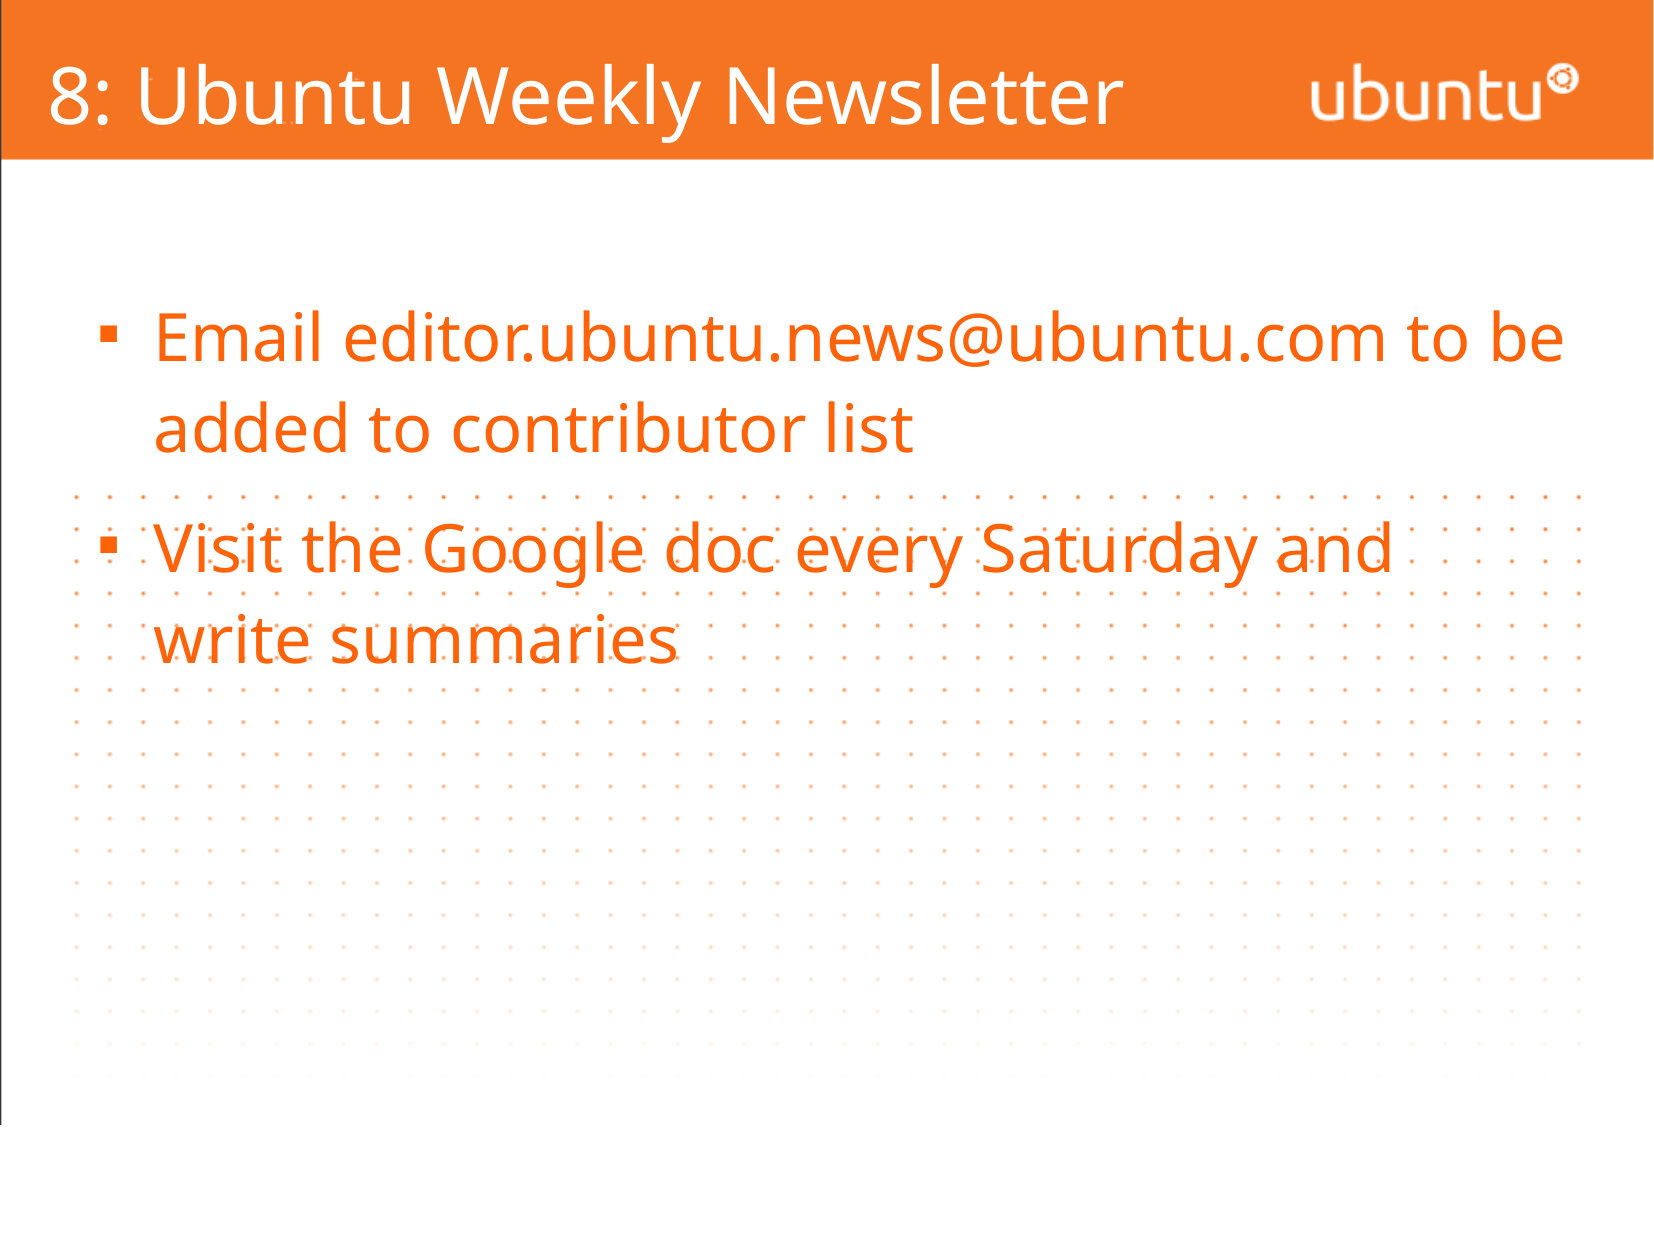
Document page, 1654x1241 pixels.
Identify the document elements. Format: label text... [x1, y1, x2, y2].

picture [0, 0, 1654, 1125]
title 8: Ubuntu Weekly Newsletter [47, 29, 1276, 158]
list Email editor.ubuntu.news@ubuntu.com to be added to contributor list Visit the Google doc every Saturday and write summaries [82, 290, 1571, 1010]
